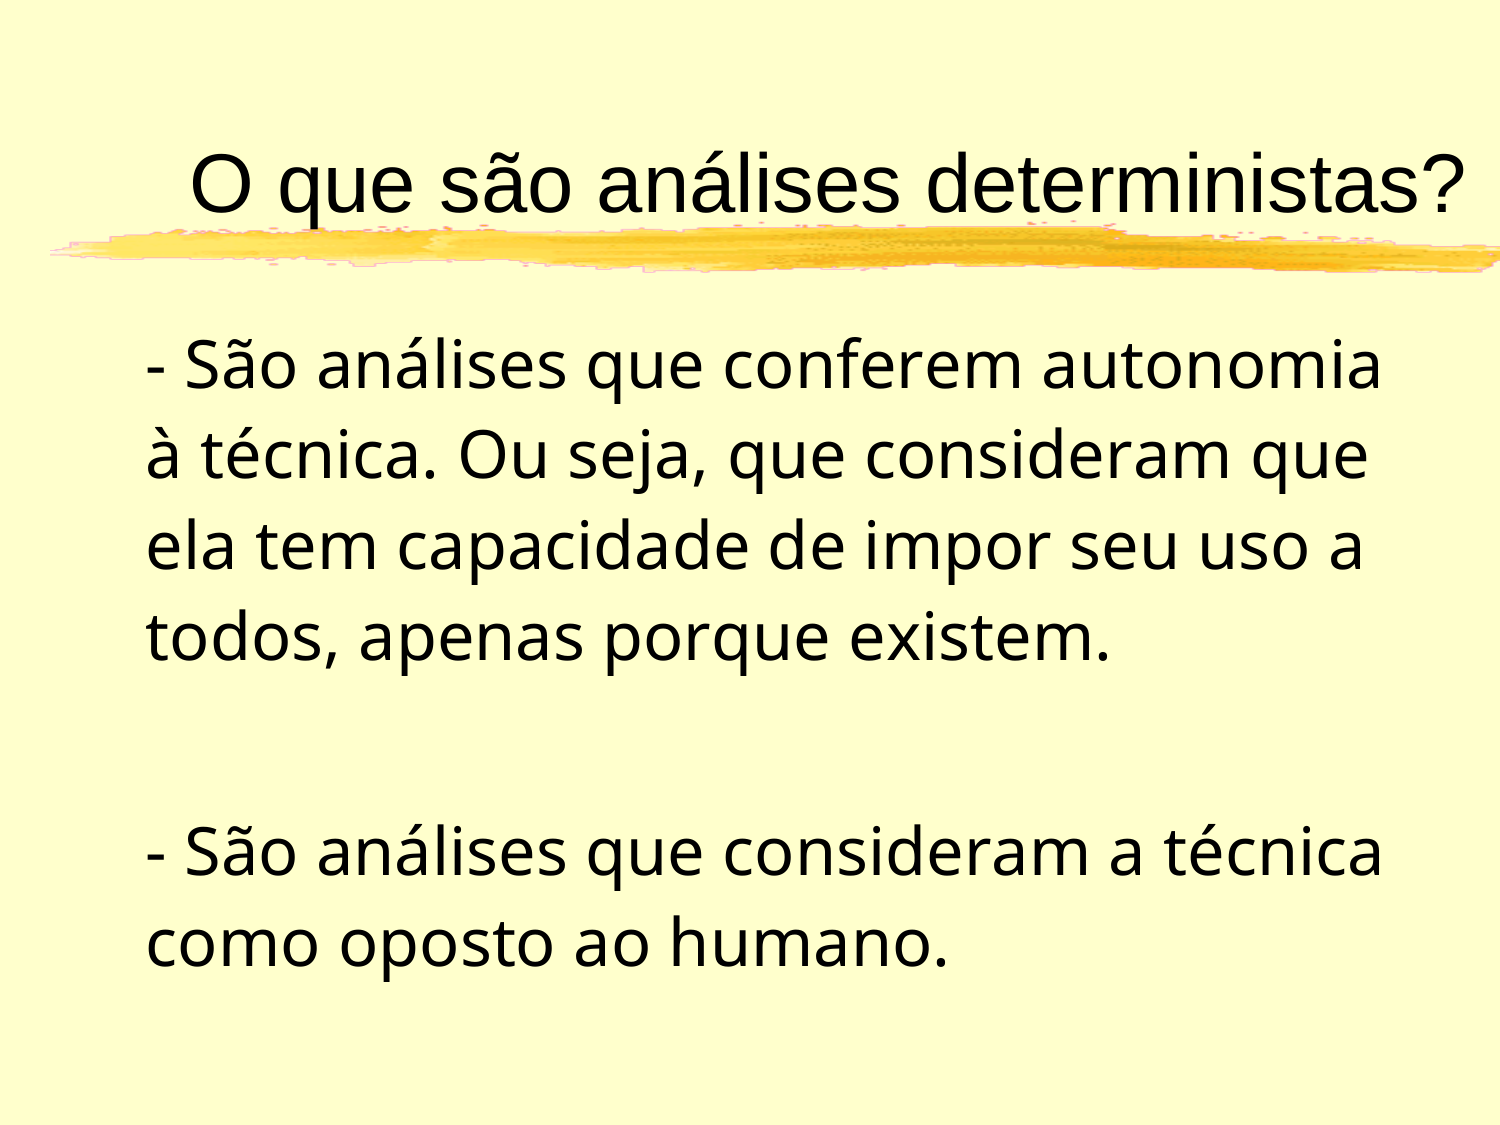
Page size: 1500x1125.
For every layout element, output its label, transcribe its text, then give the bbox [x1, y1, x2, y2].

list - São análises que conferem autonomia à técnica. Ou seja, que consideram que ela tem capacidade de impor seu uso a todos, apenas porque existem. - São análises que consideram a técnica como oposto ao humano. [74, 309, 1417, 998]
picture [50, 215, 1500, 284]
title O que são análises deterministas? [24, 22, 1488, 238]
